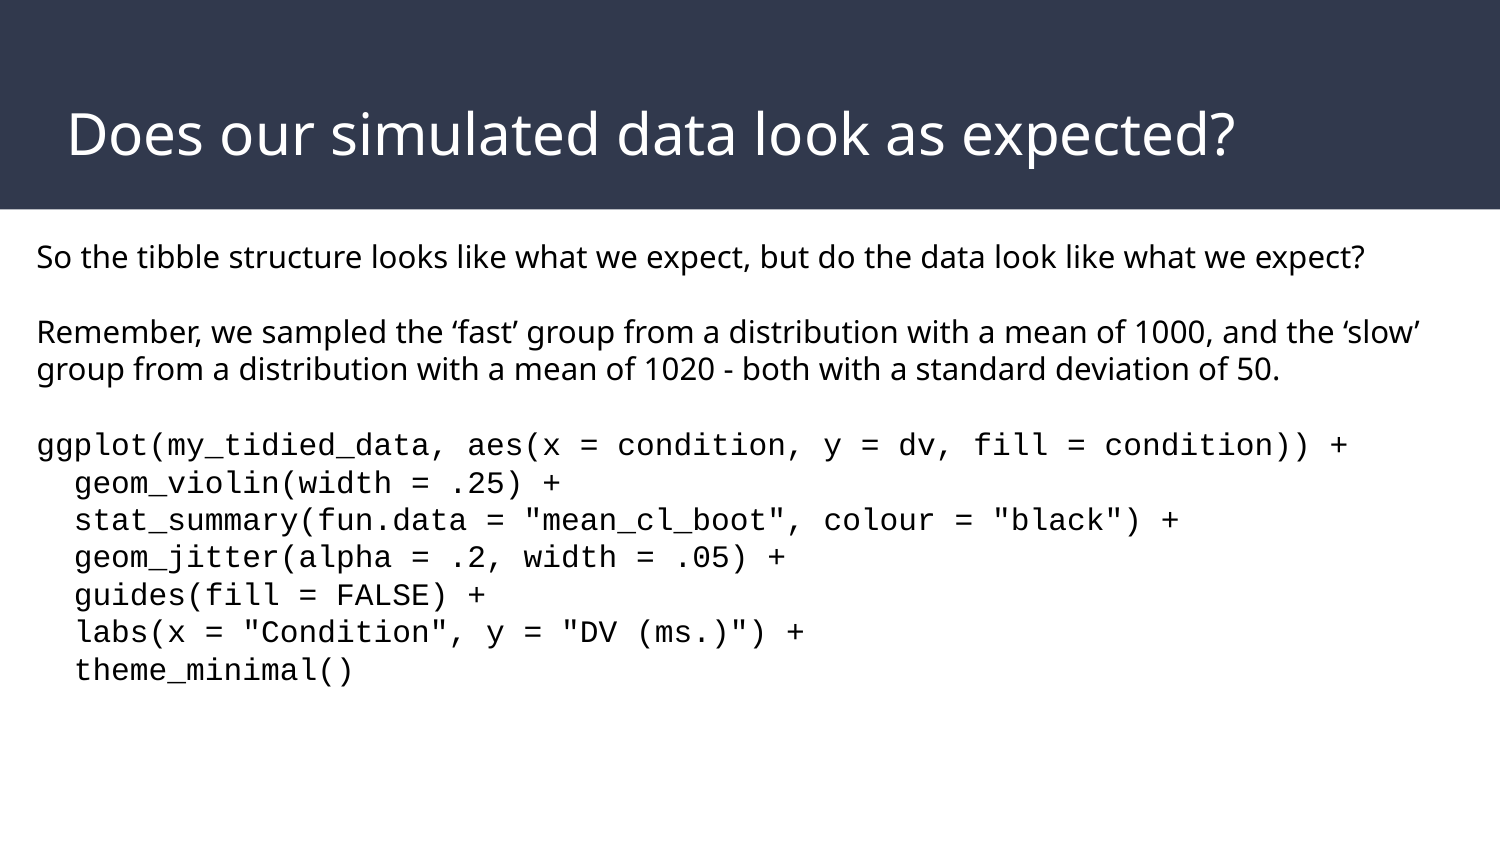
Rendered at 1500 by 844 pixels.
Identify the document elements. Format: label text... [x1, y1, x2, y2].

text_box So the tibble structure looks like what we expect, but do the data look like what we expect? Remember, we sampled the ‘fast’ group from a distribution with a mean of 1000, and the ‘slow’ group from a distribution with a mean of 1020 - both with a standard deviation of 50. ggplot(my_tidied_data, aes(x = condition, y = dv, fill = condition)) + geom_violin(width = .25) + stat_summary(fun.data = "mean_cl_boot", colour = "black") + geom_jitter(alpha = .2, width = .05) + guides(fill = FALSE) + labs(x = "Condition", y = "DV (ms.)") + theme_minimal() [21, 222, 1486, 827]
title Does our simulated data look as expected? [51, 82, 1449, 185]
